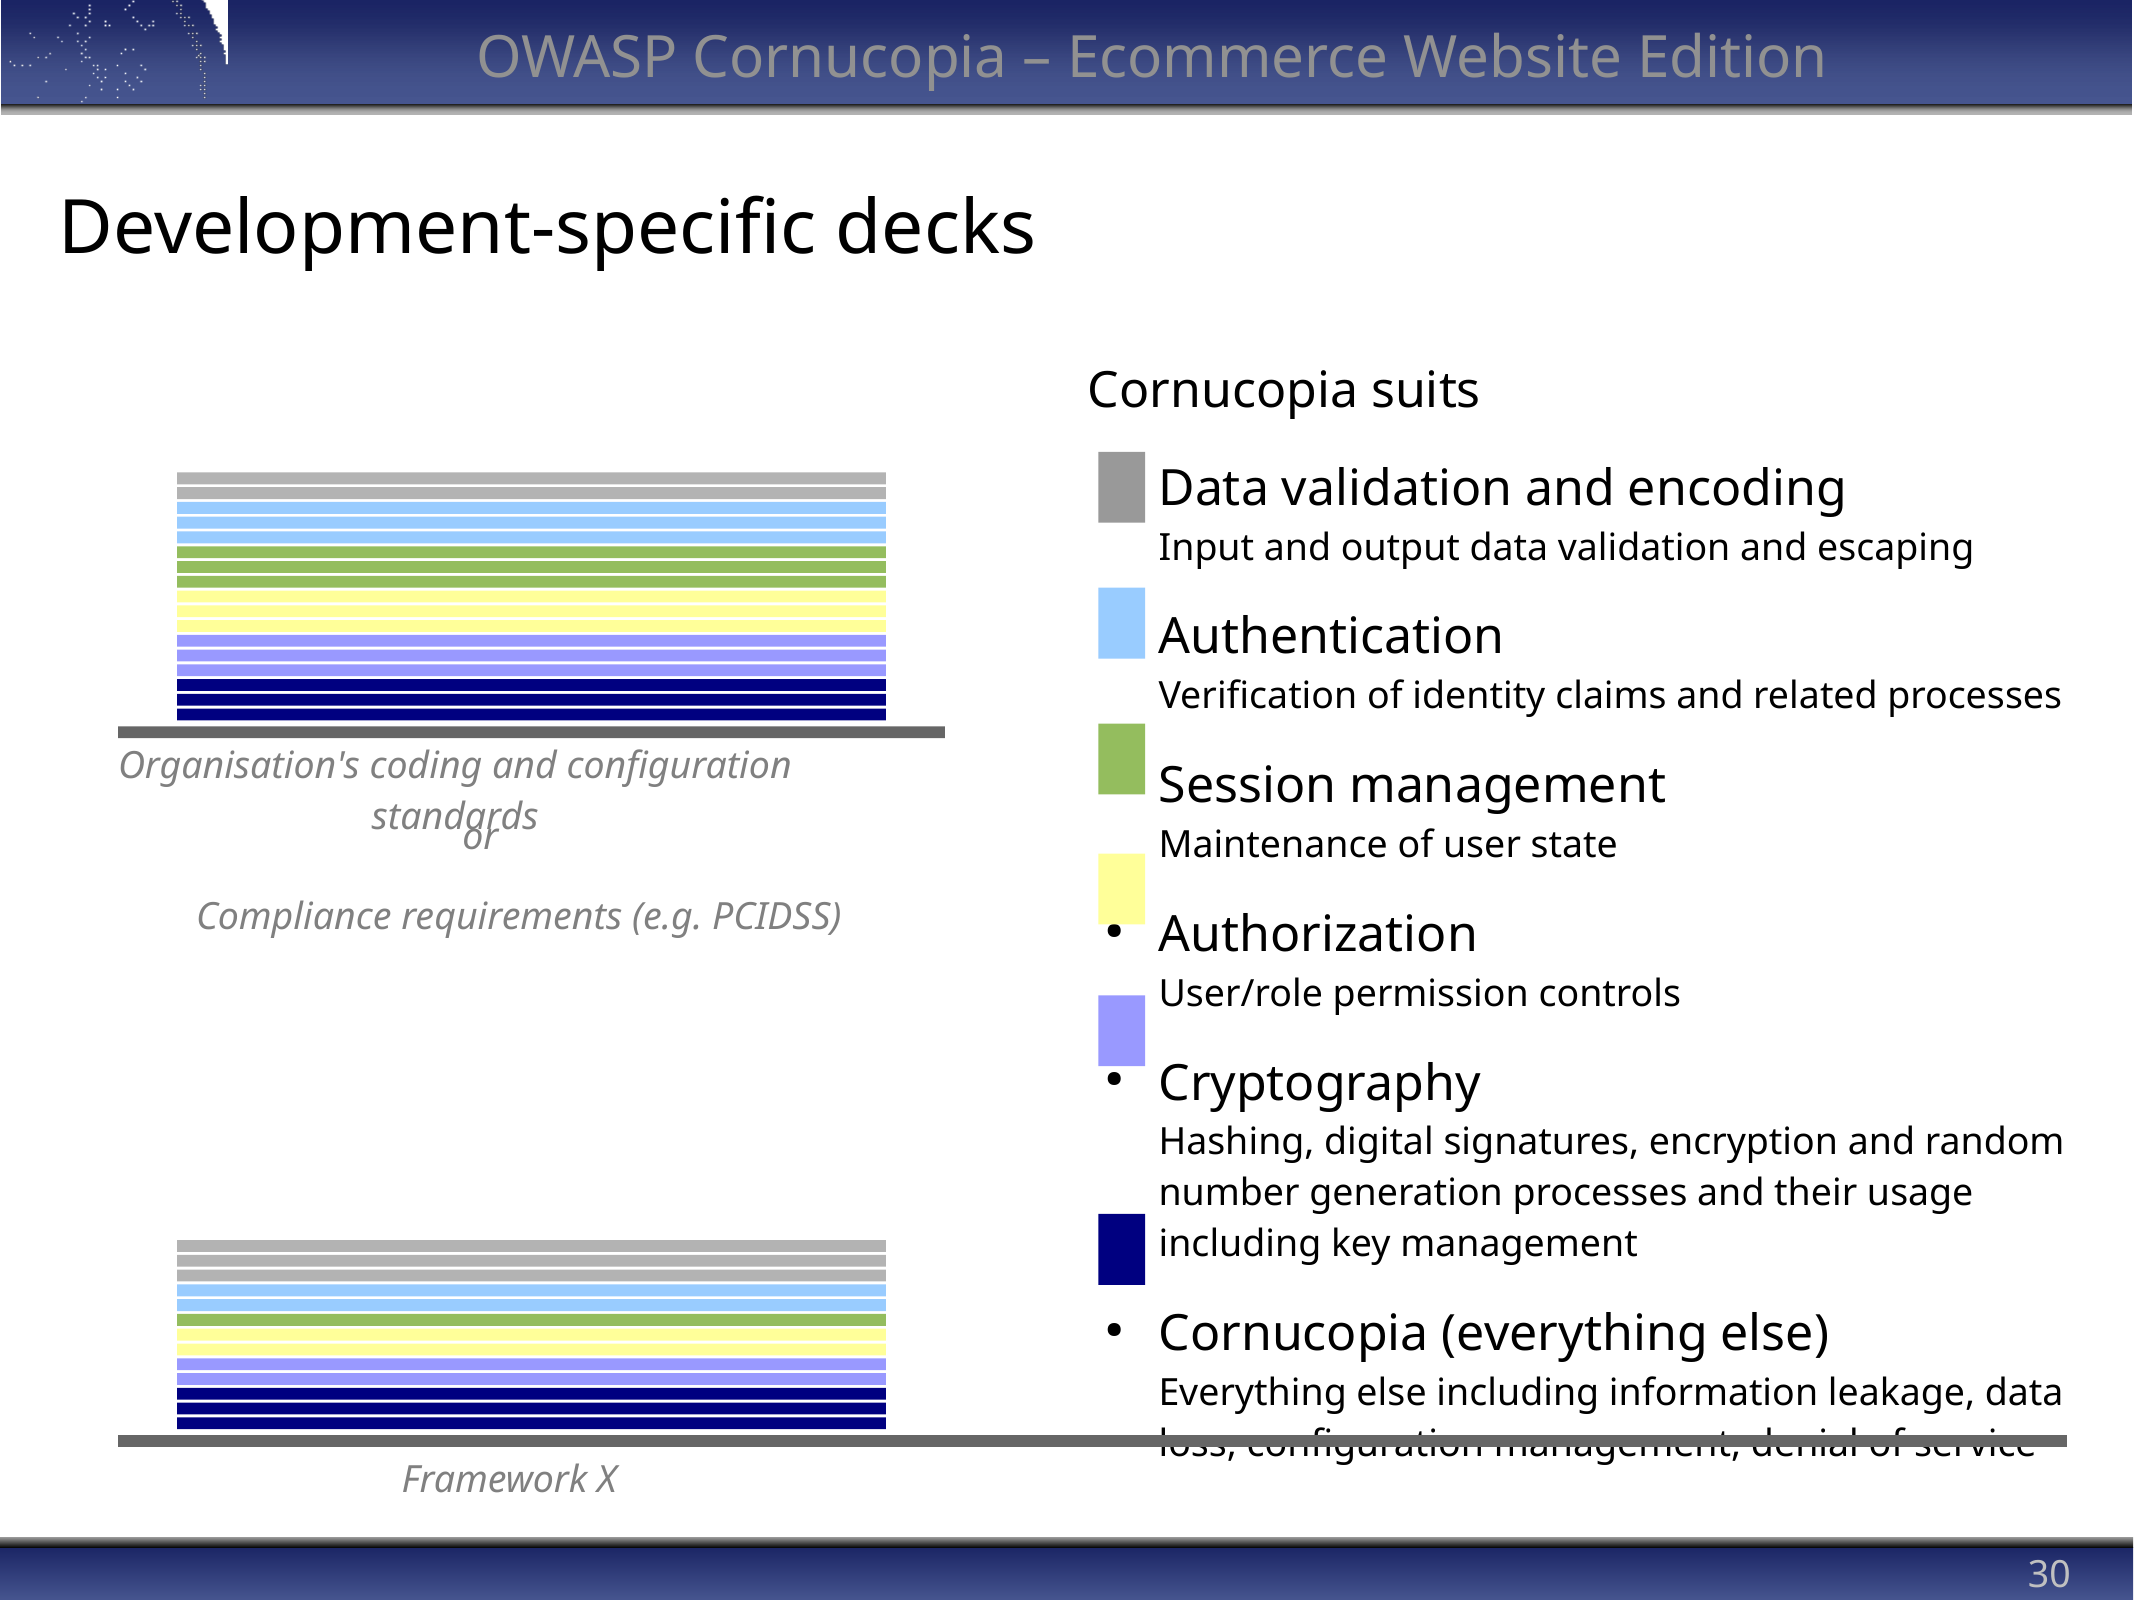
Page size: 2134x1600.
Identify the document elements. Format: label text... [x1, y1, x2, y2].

list [177, 472, 886, 485]
list [177, 649, 886, 662]
list [177, 1358, 886, 1371]
list [118, 726, 945, 739]
list [177, 561, 886, 573]
list or Compliance requirements (e.g. PCIDSS) [118, 809, 945, 993]
list [177, 1269, 886, 1282]
list [177, 546, 886, 559]
list [177, 1343, 886, 1356]
list [177, 1299, 886, 1312]
list [177, 708, 886, 721]
list Cornucopia suits Data validation and encoding Input and output data validation and escaping Authentication Verification of identity claims and related processes Session management Maintenance of user state Authorization User/role permission controls Cryptography Hashing, digital signatures, encryption and random number generation processes and their usage including key management Cornucopia (everything else) Everything else including information leakage, data loss, configuration management, denial of service [1087, 354, 2068, 1536]
list [1098, 587, 1146, 659]
list [177, 1284, 886, 1297]
list [177, 693, 886, 706]
list [177, 1240, 886, 1252]
list [177, 1313, 886, 1326]
list [177, 664, 886, 677]
list [1098, 1213, 1146, 1285]
list [177, 1373, 886, 1385]
list [118, 1435, 2067, 1447]
list [177, 1328, 886, 1341]
list [1098, 853, 1146, 925]
list [1098, 723, 1146, 795]
list Organisation's coding and configuration standards [118, 739, 945, 798]
list [177, 575, 886, 588]
list [177, 620, 886, 632]
list [177, 1254, 886, 1267]
list [177, 605, 886, 618]
list [177, 634, 886, 647]
list [177, 679, 886, 691]
title Development-specific decks [58, 124, 2126, 325]
list [177, 531, 886, 544]
list [177, 1417, 886, 1430]
list Framework X [401, 1452, 638, 1506]
list [177, 1402, 886, 1415]
list [177, 501, 886, 514]
list [177, 1387, 886, 1400]
list [1098, 451, 1146, 523]
list [1098, 995, 1146, 1067]
list [177, 516, 886, 529]
list [177, 487, 886, 500]
list [177, 590, 886, 603]
